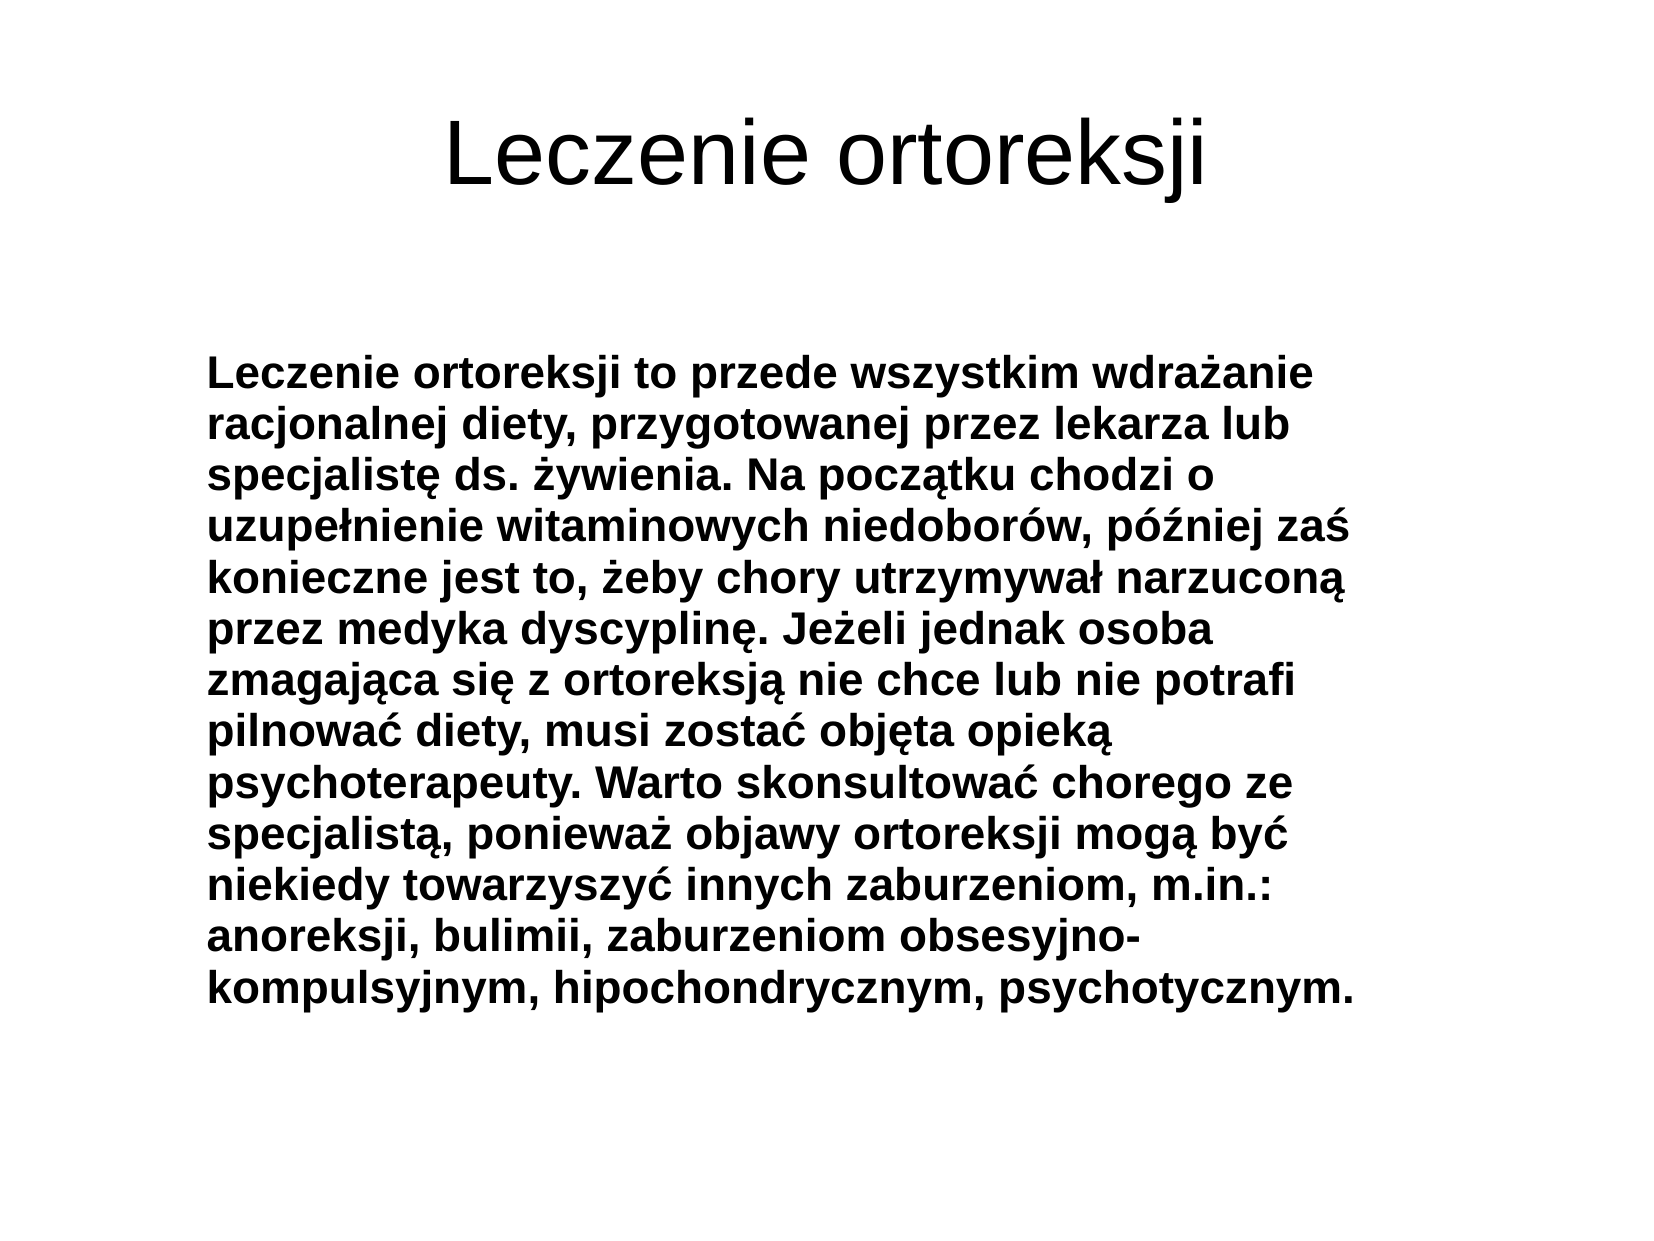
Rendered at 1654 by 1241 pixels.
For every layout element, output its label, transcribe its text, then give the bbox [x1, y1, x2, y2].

text_box Leczenie ortoreksji to przede wszystkim wdrażanie racjonalnej diety, przygotowanej przez lekarza lub specjalistę ds. żywienia. Na początku chodzi o uzupełnienie witaminowych niedoborów, później zaś konieczne jest to, żeby chory utrzymywał narzuconą przez medyka dyscyplinę. Jeżeli jednak osoba zmagająca się z ortoreksją nie chce lub nie potrafi pilnować diety, musi zostać objęta opieką psychoterapeuty. Warto skonsultować chorego ze specjalistą, ponieważ objawy ortoreksji mogą być niekiedy towarzyszyć innych zaburzeniom, m.in.: anoreksji, bulimii, zaburzeniom obsesyjno-kompulsyjnym, hipochondrycznym, psychotycznym. [191, 339, 1447, 1034]
title Leczenie ortoreksji [82, 49, 1571, 257]
